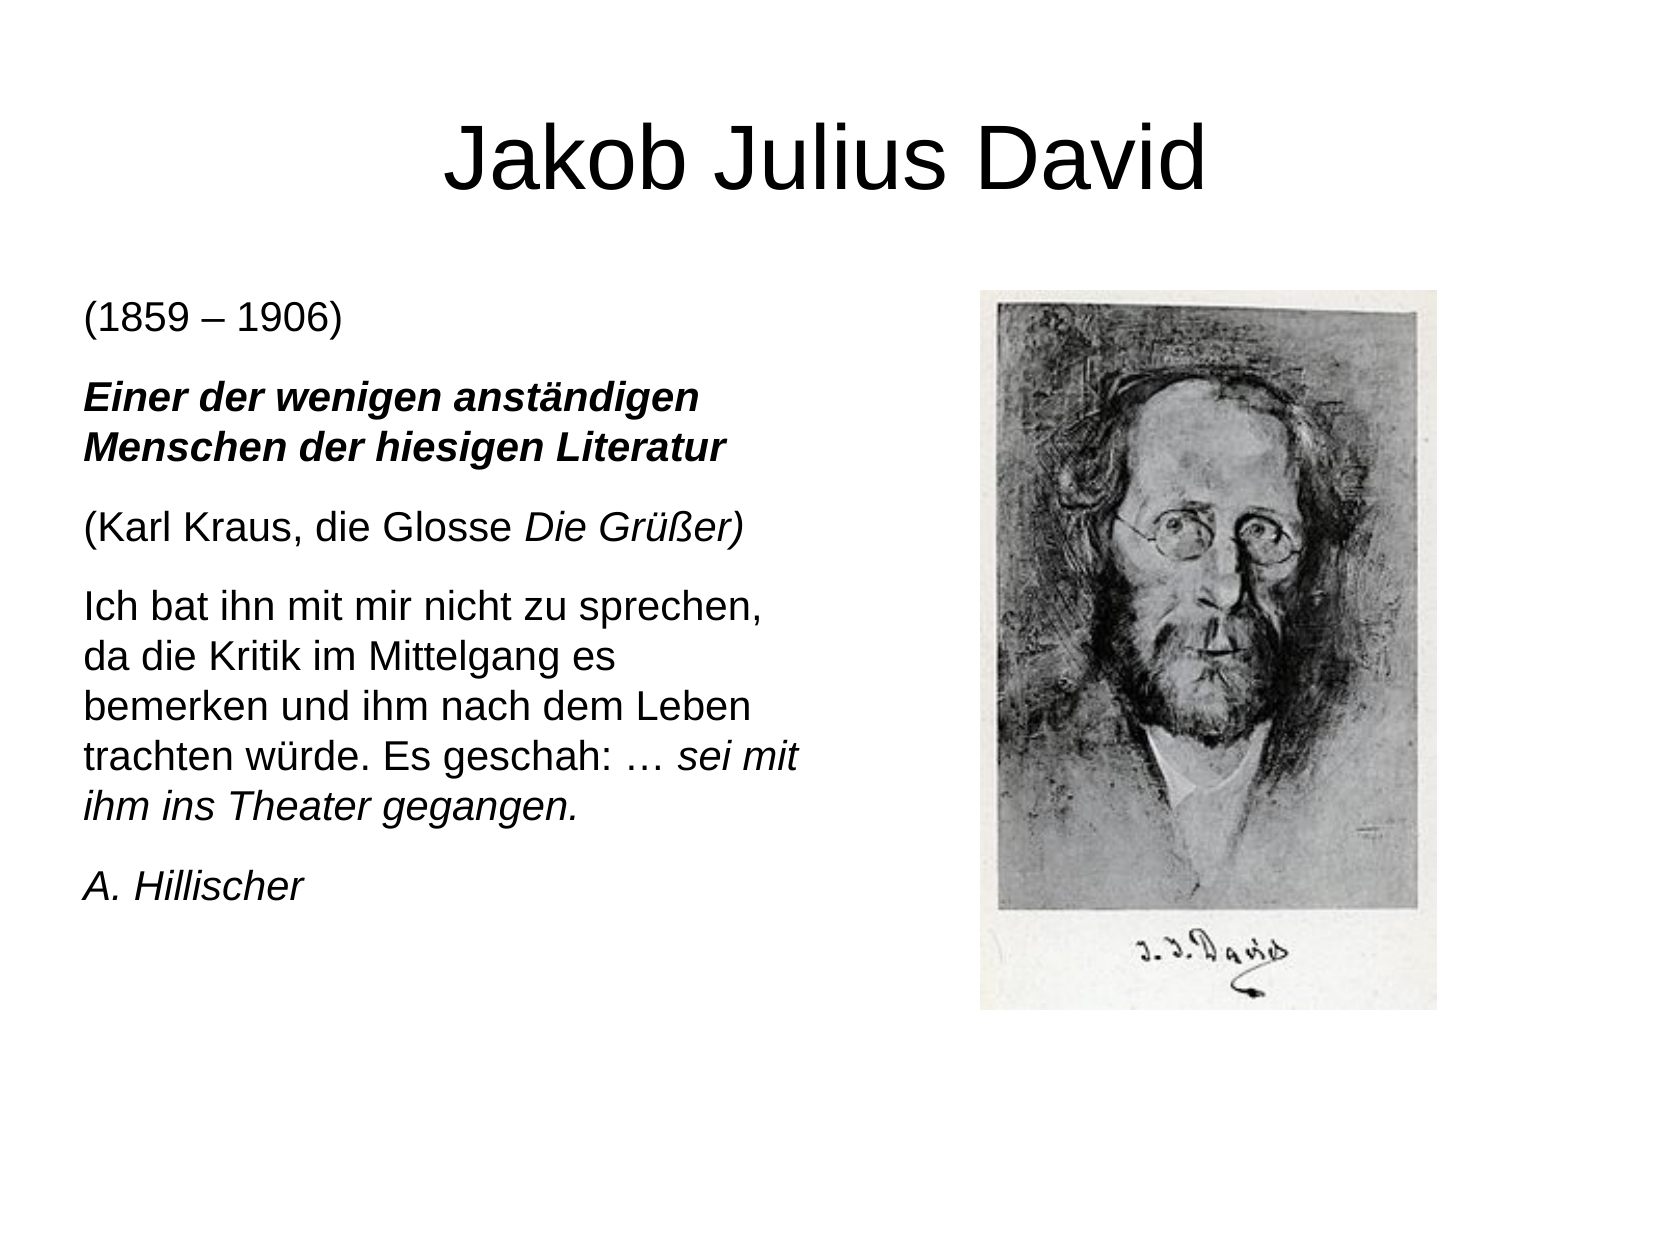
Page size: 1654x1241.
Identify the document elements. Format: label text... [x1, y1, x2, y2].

picture [980, 290, 1437, 1010]
list (1859 – 1906) Einer der wenigen anständigen Menschen der hiesigen Literatur (Karl Kraus, die Glosse Die Grüßer) Ich bat ihn mit mir nicht zu sprechen, da die Kritik im Mittelgang es bemerken und ihm nach dem Leben trachten würde. Es geschah: … sei mit ihm ins Theater gegangen. A. Hillischer [83, 290, 810, 1010]
title Jakob Julius David [82, 49, 1571, 257]
